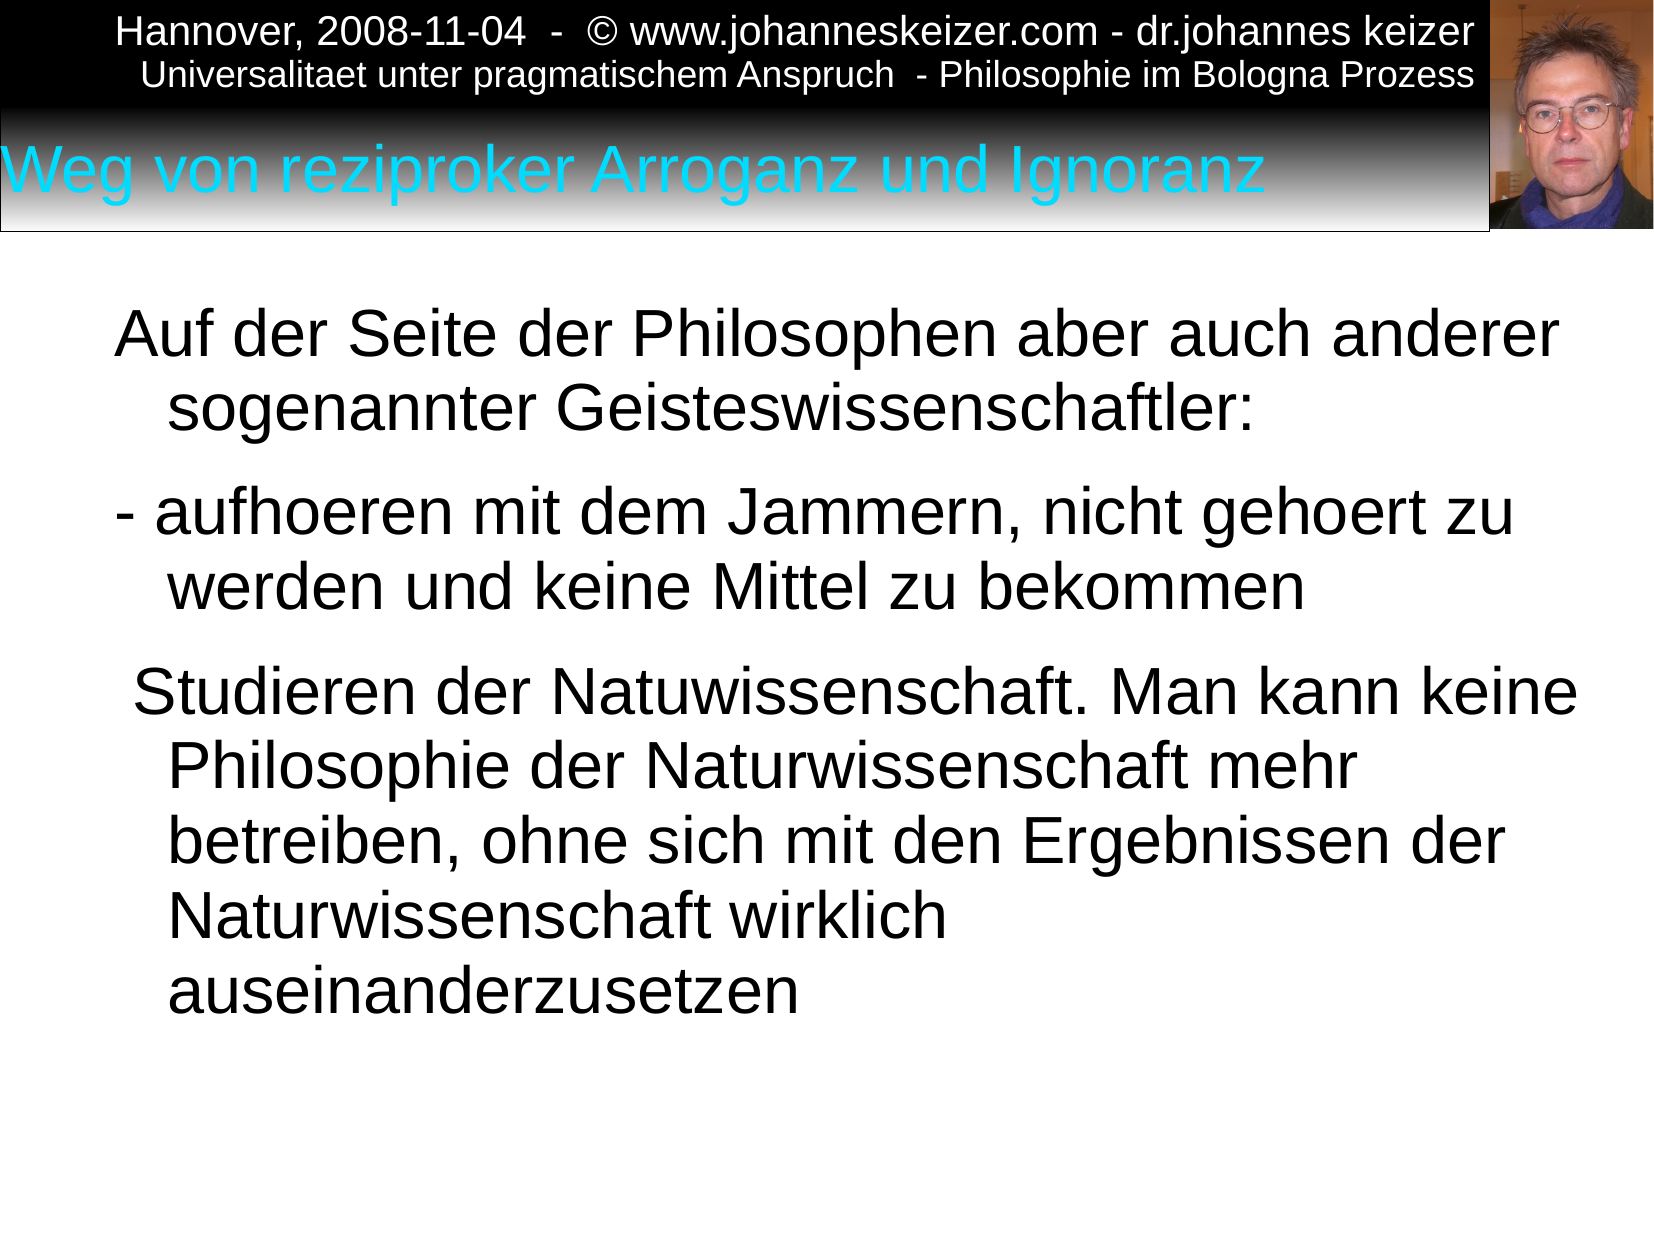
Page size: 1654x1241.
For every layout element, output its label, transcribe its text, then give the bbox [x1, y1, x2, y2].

title Weg von reziproker Arroganz und Ignoranz [0, 107, 1490, 232]
picture [1490, 0, 1654, 229]
list Auf der Seite der Philosophen aber auch anderer sogenannter Geisteswissenschaftler: - aufhoeren mit dem Jammern, nicht gehoert zu werden und keine Mittel zu bekommen Studieren der Natuwissenschaft. Man kann keine Philosophie der Naturwissenschaft mehr betreiben, ohne sich mit den Ergebnissen der Naturwissenschaft wirklich auseinanderzusetzen [96, 295, 1585, 1156]
